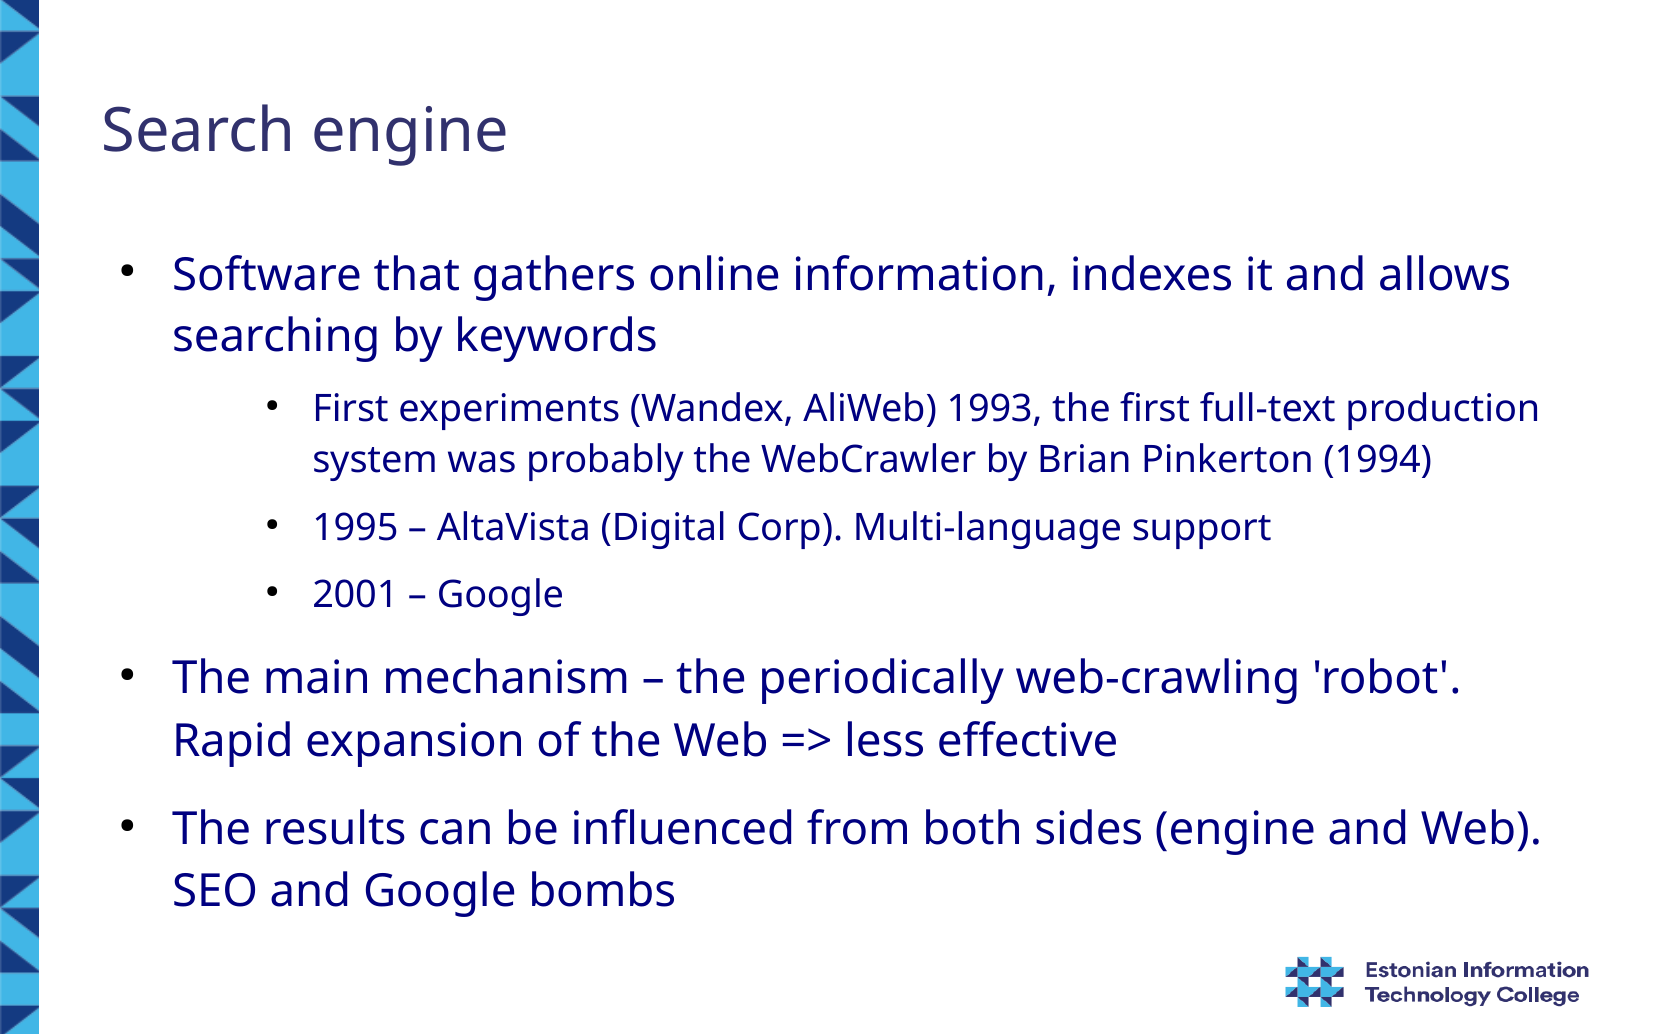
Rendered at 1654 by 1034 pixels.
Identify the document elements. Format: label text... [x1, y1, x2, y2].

list Software that gathers online information, indexes it and allows searching by keywords First experiments (Wandex, AliWeb) 1993, the first full-text production system was probably the WebCrawler by Brian Pinkerton (1994) 1995 – AltaVista (Digital Corp). Multi-language support 2001 – Google The main mechanism – the periodically web-crawling 'robot'. Rapid expansion of the Web => less effective The results can be influenced from both sides (engine and Web). SEO and Google bombs [101, 241, 1591, 924]
title Search engine [101, 41, 1224, 214]
